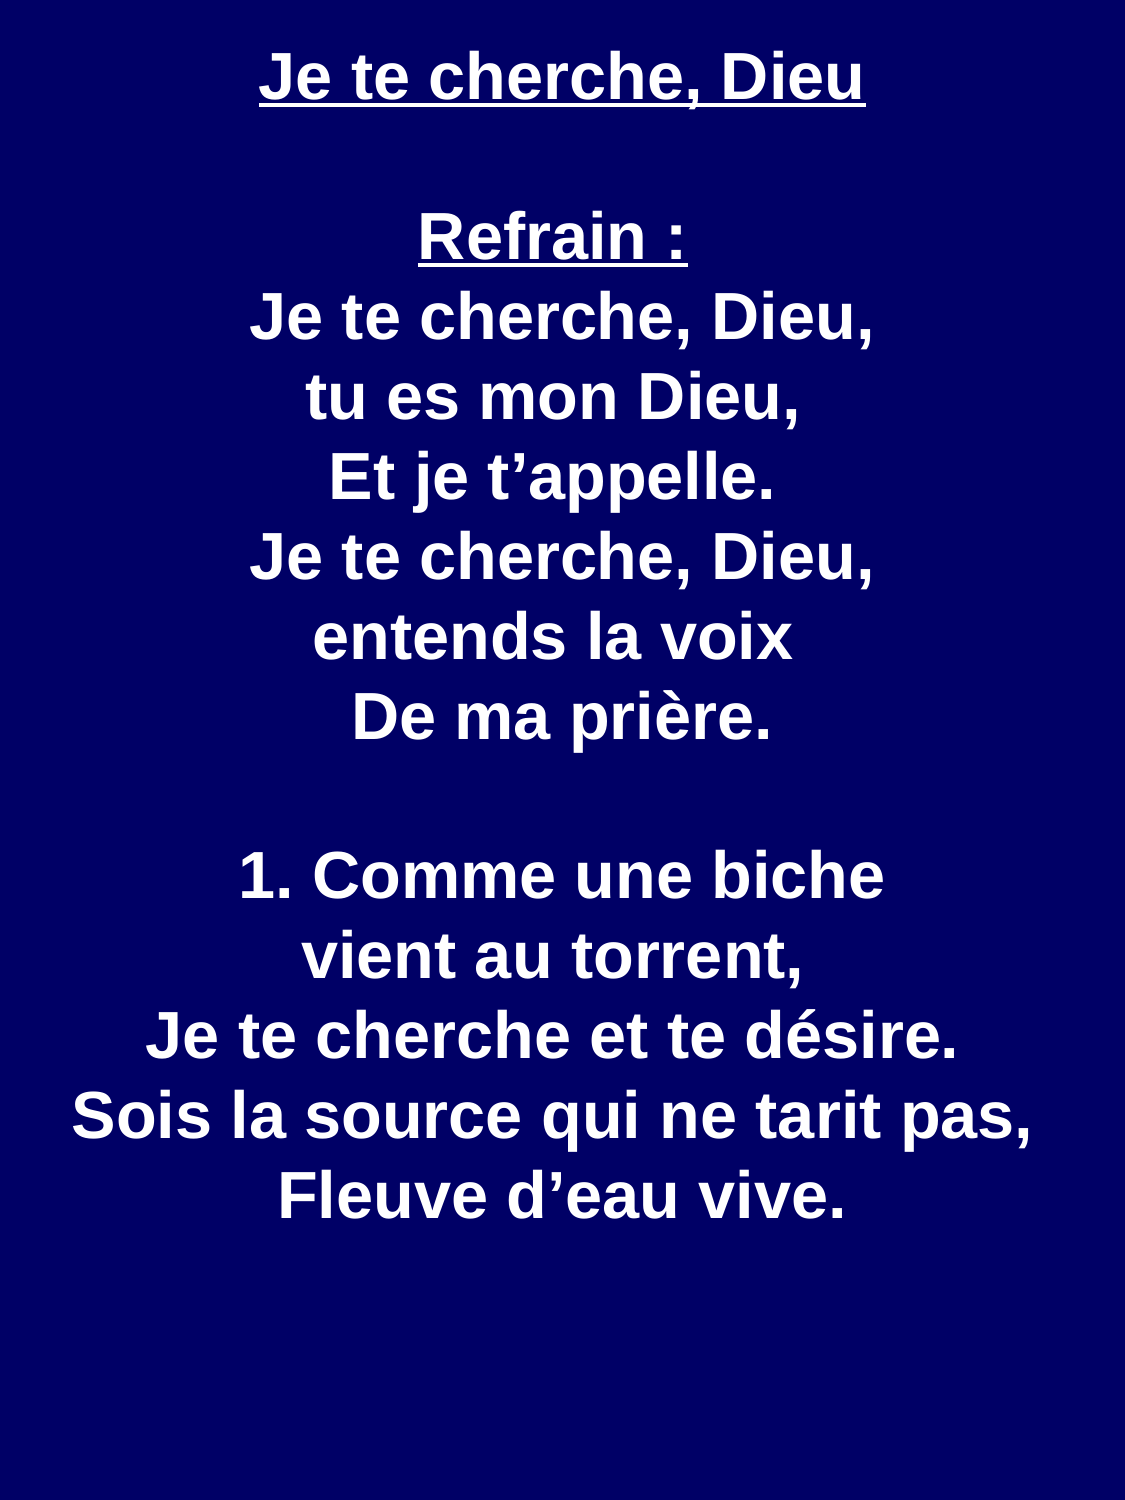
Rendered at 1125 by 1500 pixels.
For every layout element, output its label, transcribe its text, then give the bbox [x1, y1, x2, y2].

text_box Je te cherche, Dieu Refrain : Je te cherche, Dieu, tu es mon Dieu, Et je t’appelle. Je te cherche, Dieu, entends la voix De ma prière. 1. Comme une biche vient au torrent, Je te cherche et te désire. Sois la source qui ne tarit pas, Fleuve d’eau vive. [0, 25, 1125, 1240]
